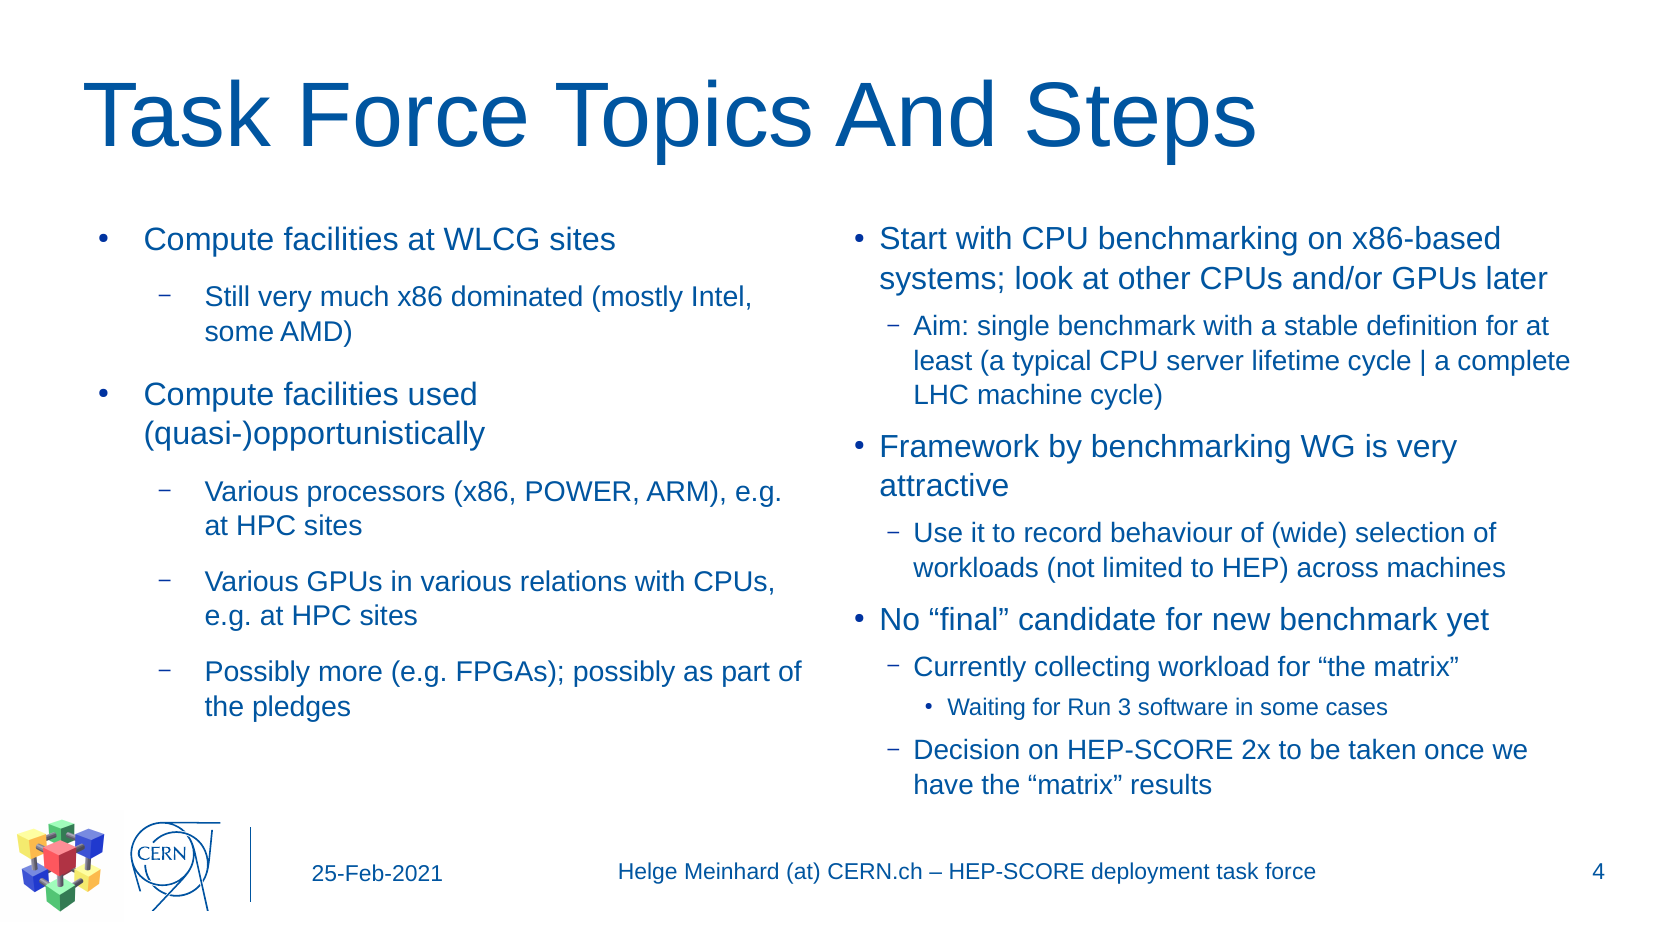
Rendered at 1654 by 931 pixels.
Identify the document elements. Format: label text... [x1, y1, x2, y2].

picture [0, 810, 124, 922]
title Task Force Topics And Steps [82, 37, 1571, 193]
list Compute facilities at WLCG sites Still very much x86 dominated (mostly Intel, some AMD) Compute facilities used (quasi-)opportunistically Various processors (x86, POWER, ARM), e.g. at HPC sites Various GPUs in various relations with CPUs, e.g. at HPC sites Possibly more (e.g. FPGAs); possibly as part of the pledges [82, 217, 809, 724]
list Start with CPU benchmarking on x86-based systems; look at other CPUs and/or GPUs later Aim: single benchmark with a stable definition for at least (a typical CPU server lifetime cycle | a complete LHC machine cycle) Framework by benchmarking WG is very attractive Use it to record behaviour of (wide) selection of workloads (not limited to HEP) across machines No “final” candidate for new benchmark yet Currently collecting workload for “the matrix” Waiting for Run 3 software in some cases Decision on HEP-SCORE 2x to be taken once we have the “matrix” results [845, 217, 1572, 821]
